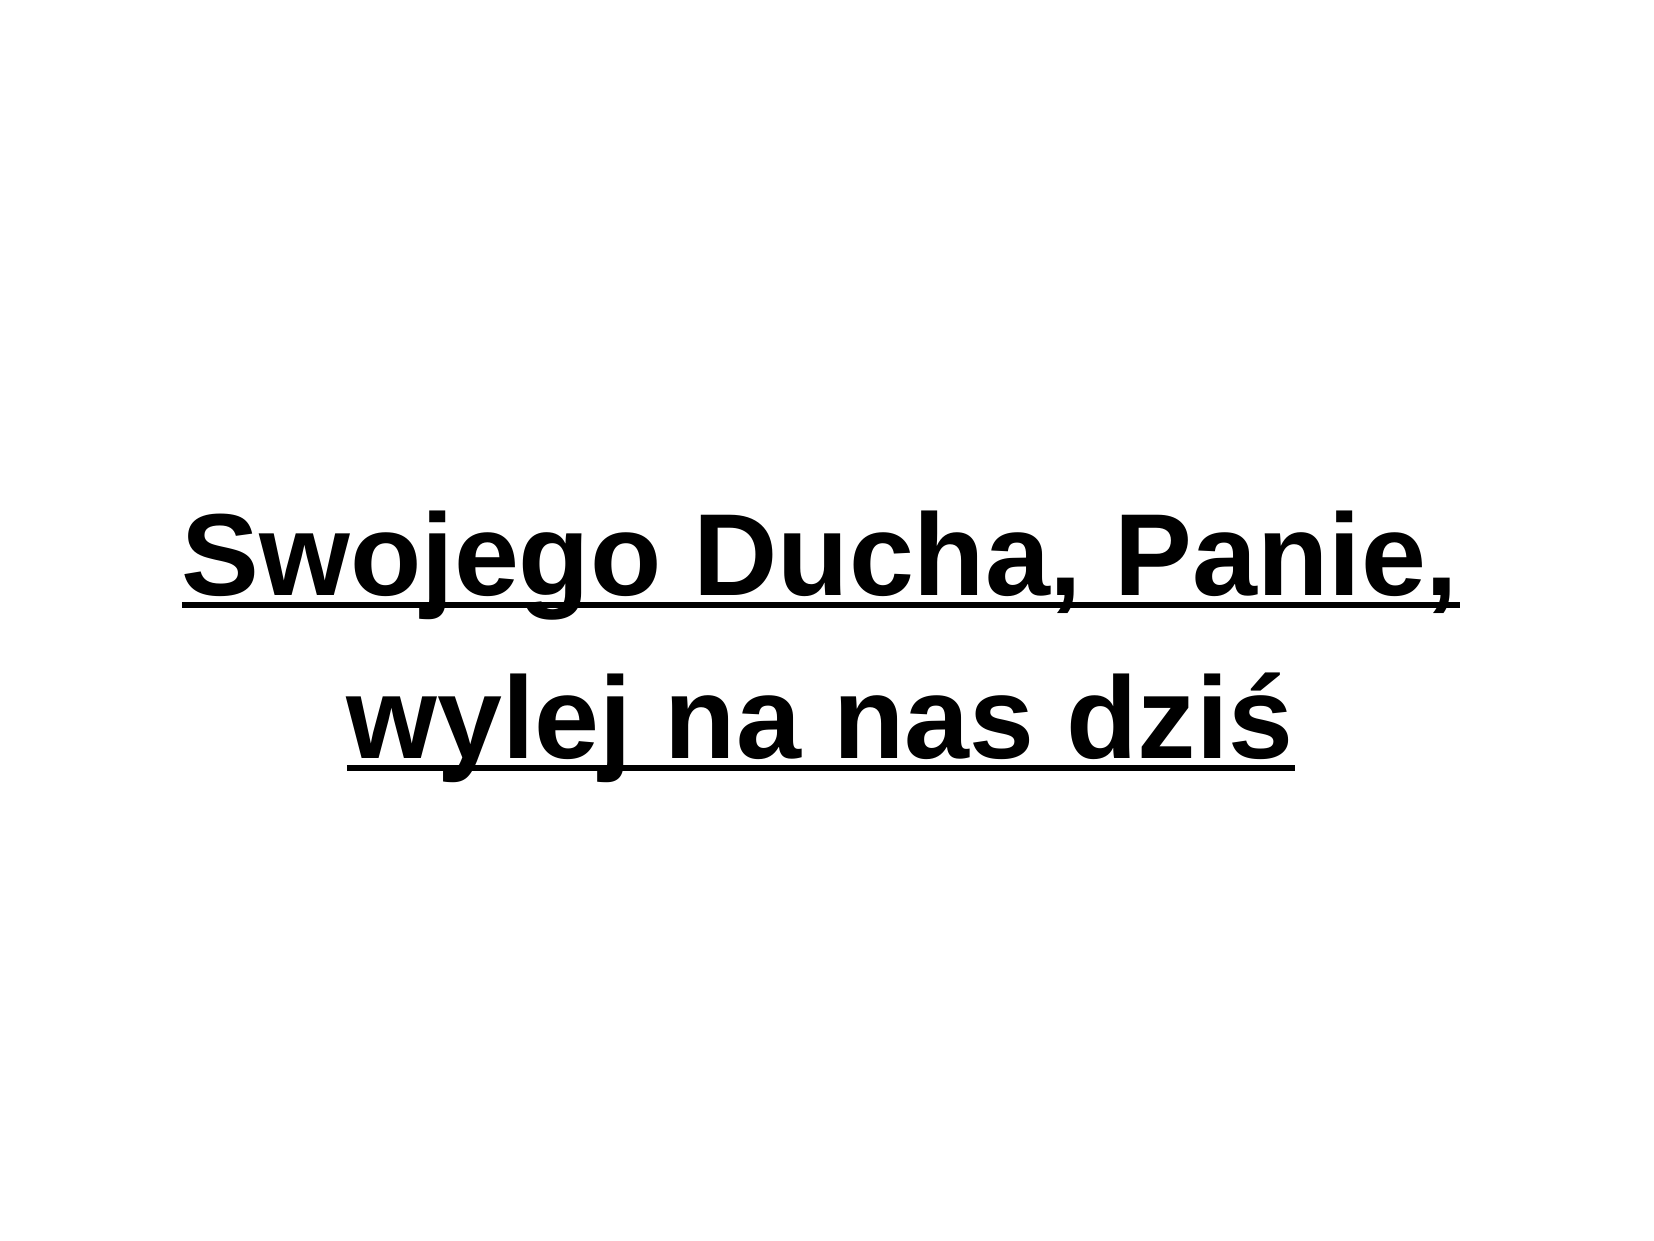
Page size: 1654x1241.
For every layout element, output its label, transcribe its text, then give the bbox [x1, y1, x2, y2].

subtitle Swojego Ducha, Panie, wylej na nas dziś [0, 0, 1642, 1241]
